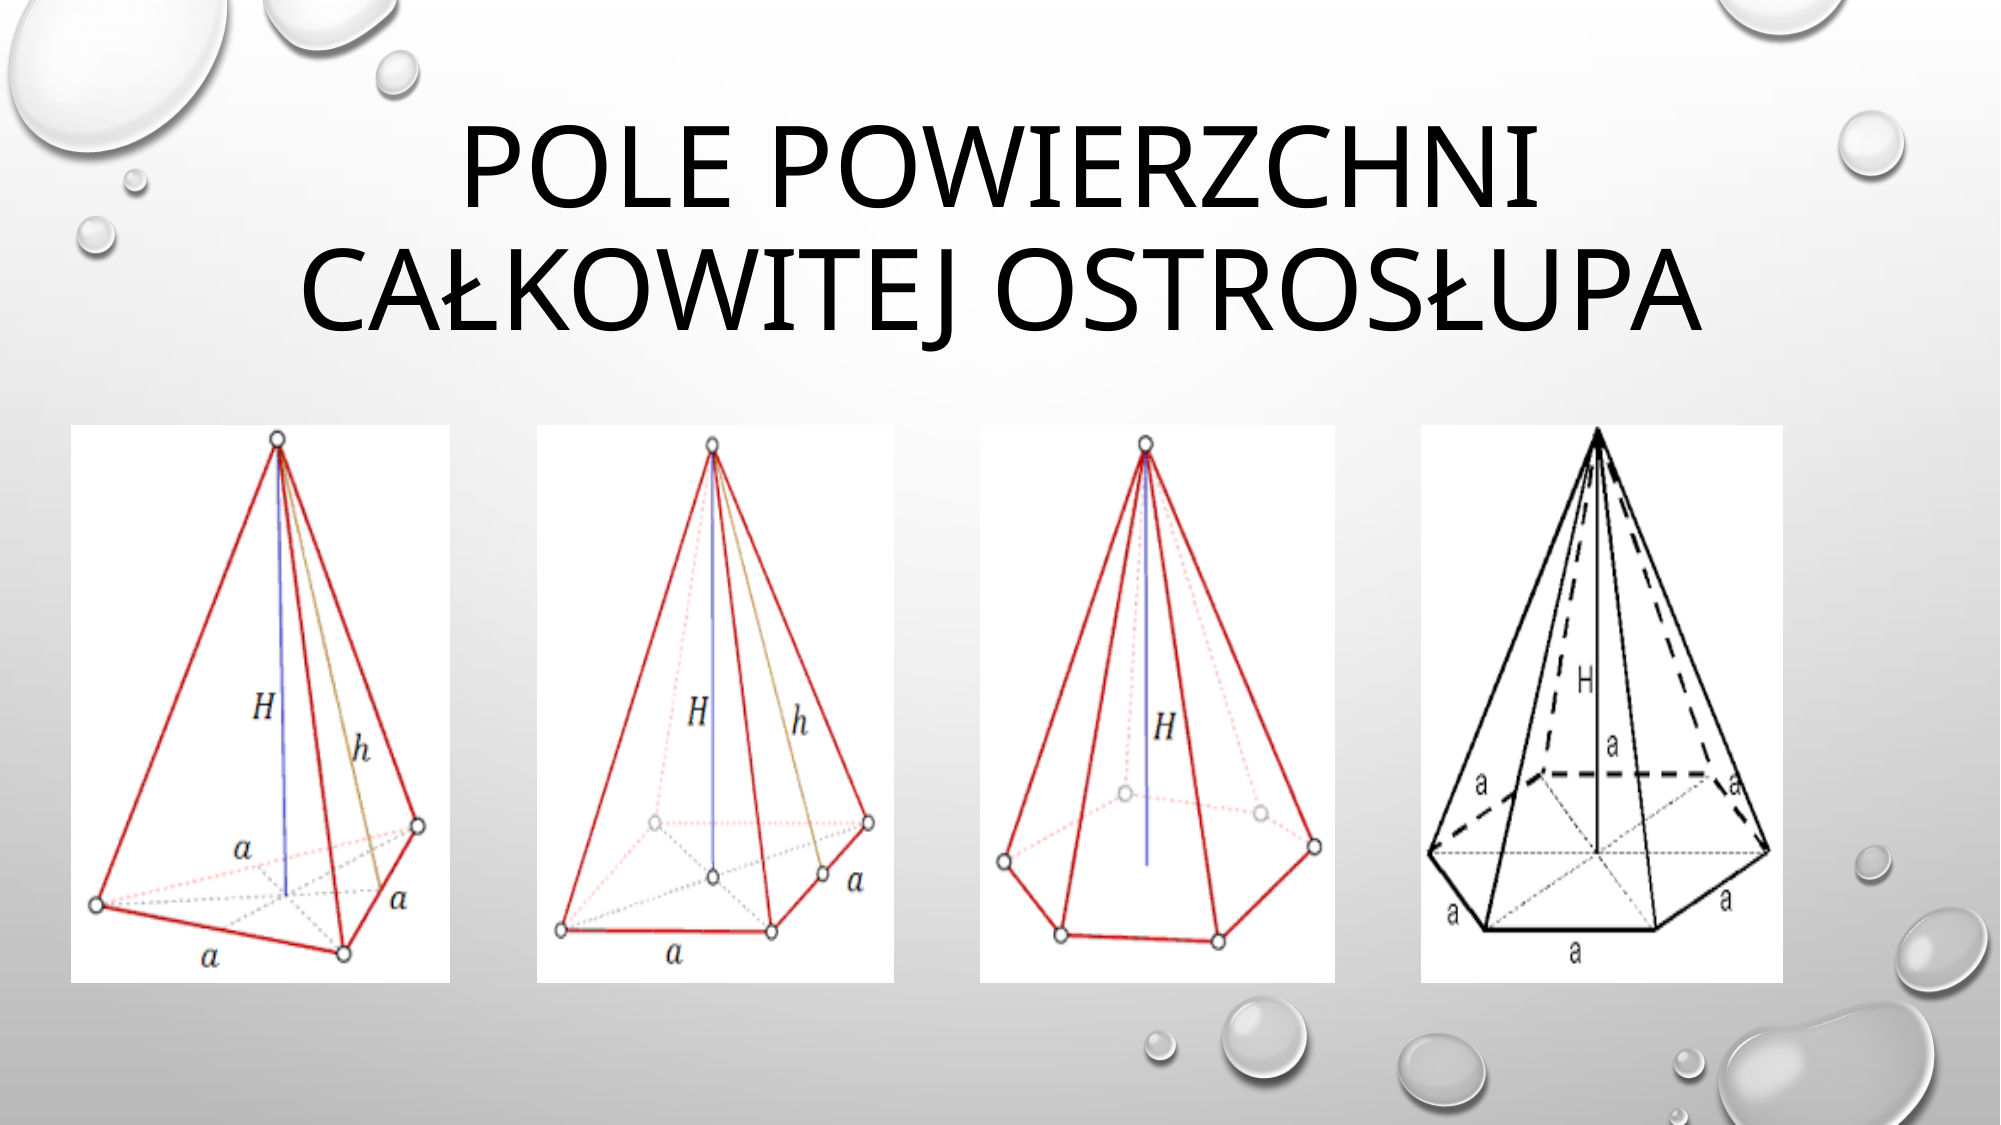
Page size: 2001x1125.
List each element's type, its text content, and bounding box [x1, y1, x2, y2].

picture [0, 0, 2000, 1125]
title Pole powierzchni całkowitej OSTROSŁUPA [149, 101, 1851, 364]
